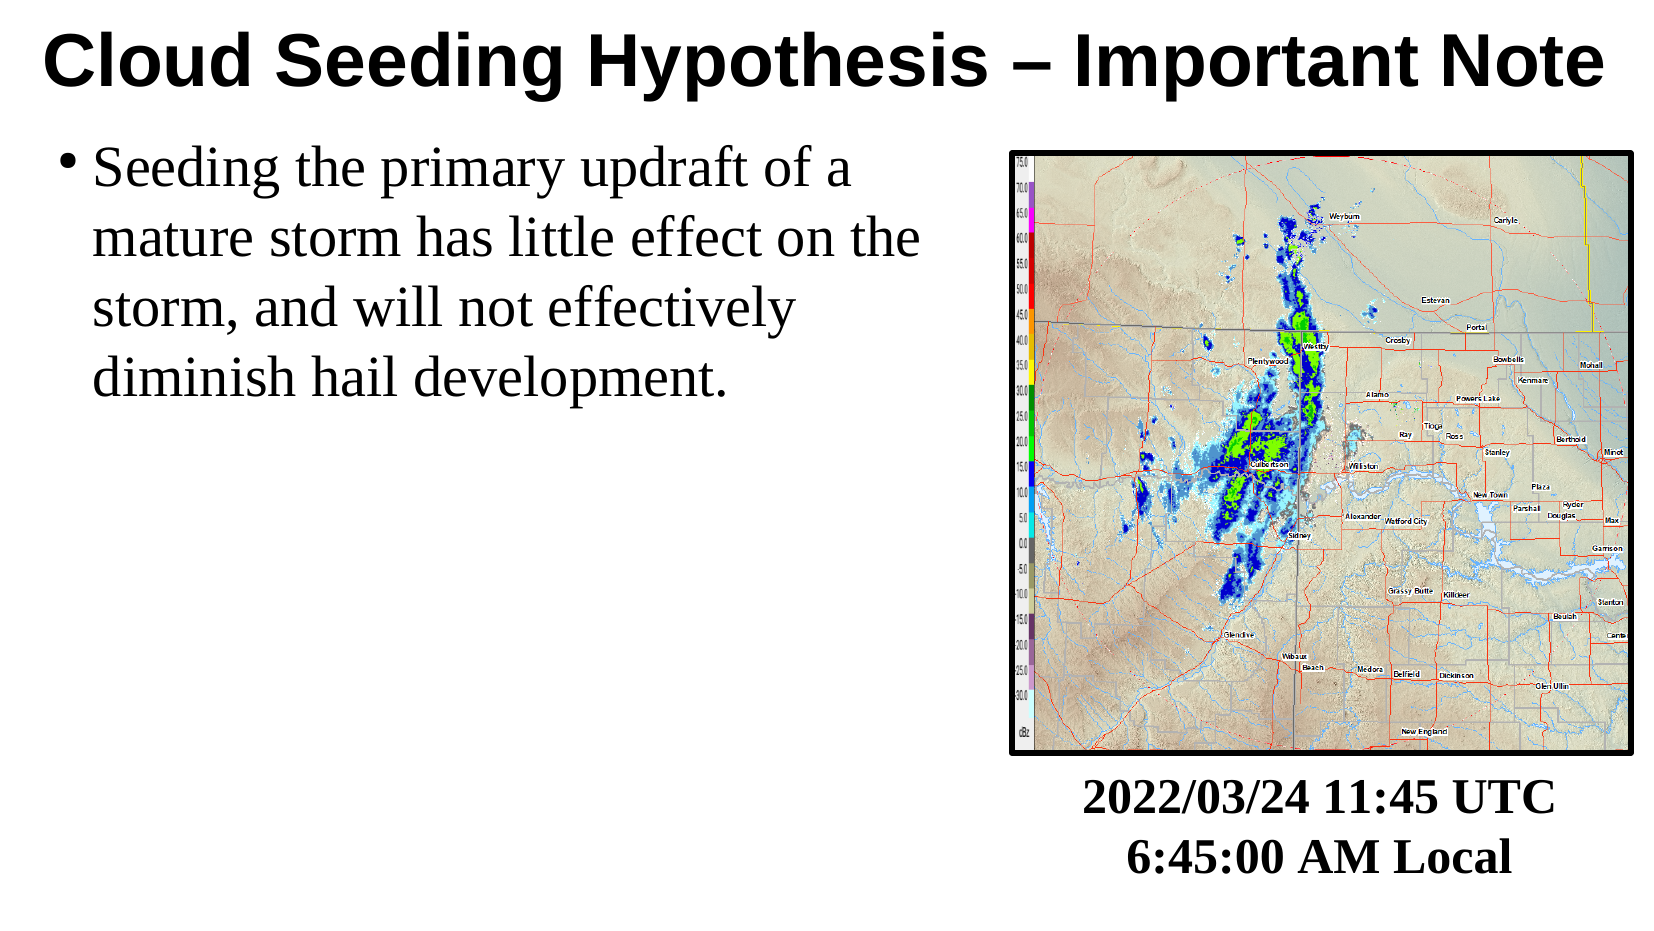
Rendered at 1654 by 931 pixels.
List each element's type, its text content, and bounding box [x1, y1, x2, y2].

picture [1014, 156, 1628, 751]
title Cloud Seeding Hypothesis – Important Note [0, 5, 1654, 107]
text_box Seeding the primary updraft of a mature storm has little effect on the storm, and will not effectively diminish hail development. [4, 120, 976, 416]
text_box 2022/03/24 11:45 UTC 6:45:00 AM Local [1000, 762, 1639, 901]
